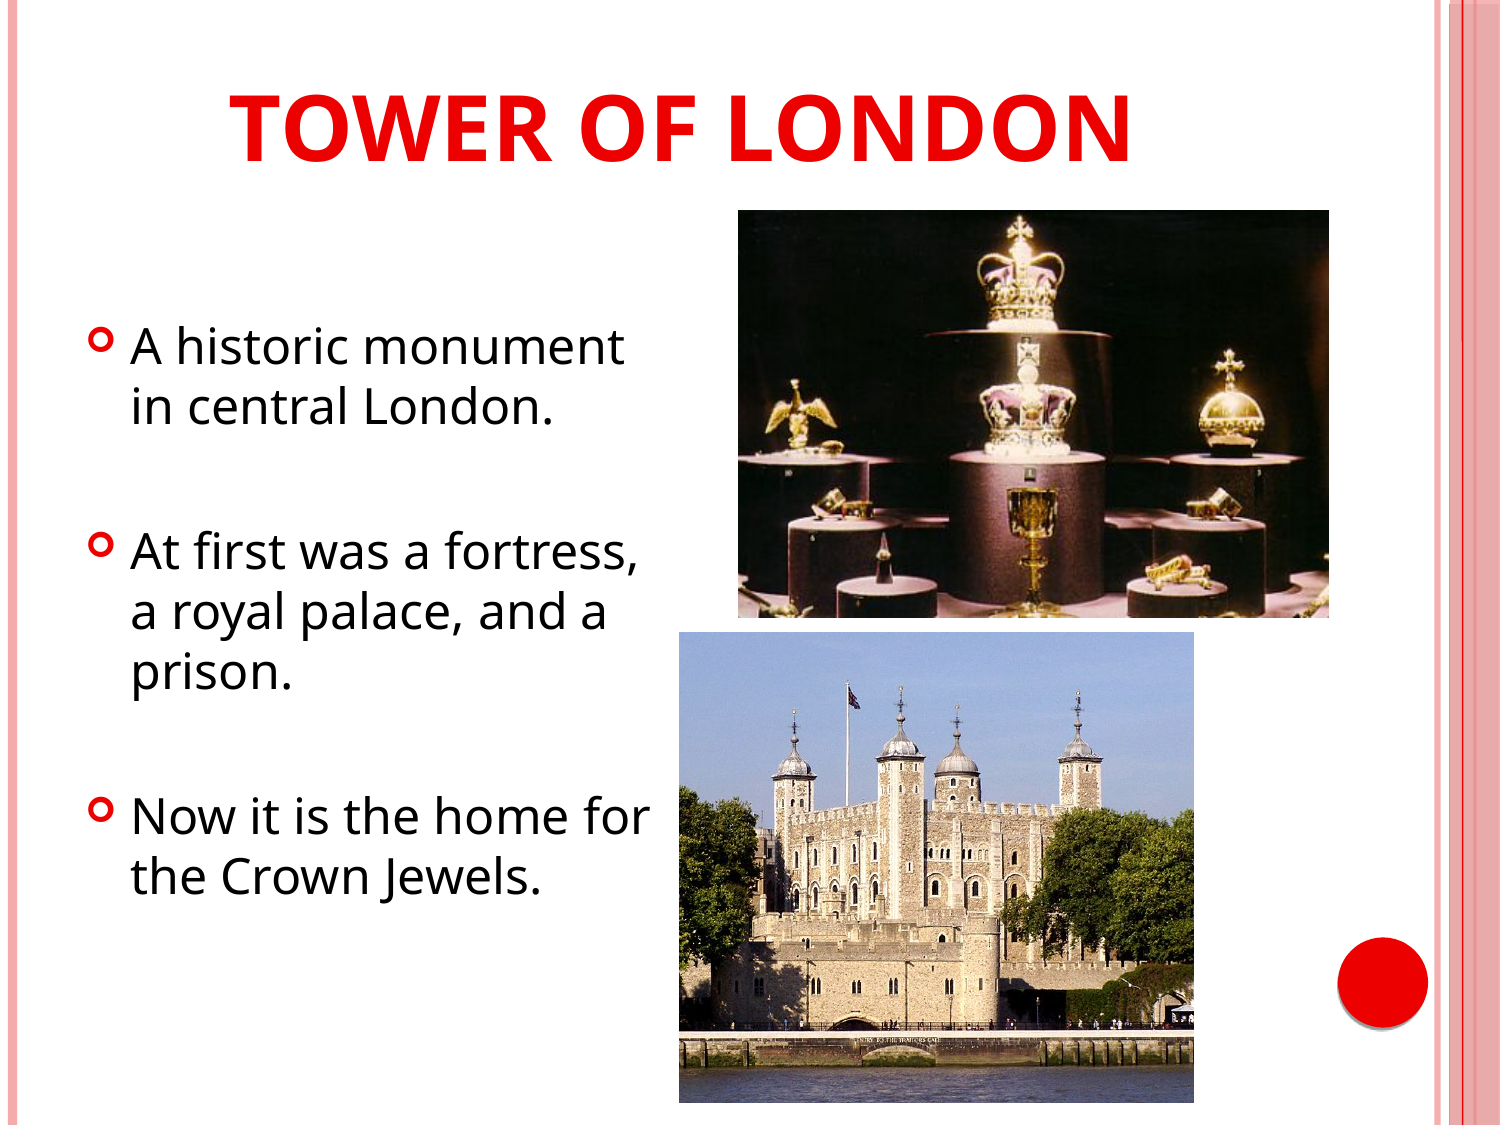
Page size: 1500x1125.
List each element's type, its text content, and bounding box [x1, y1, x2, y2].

picture [679, 632, 1194, 1103]
picture [738, 210, 1329, 618]
list A historic monument in central London. At first was a fortress, a royal palace, and a prison. Now it is the home for the Crown Jewels. [70, 234, 671, 985]
title TOWER OF LONDON [70, 0, 1296, 188]
